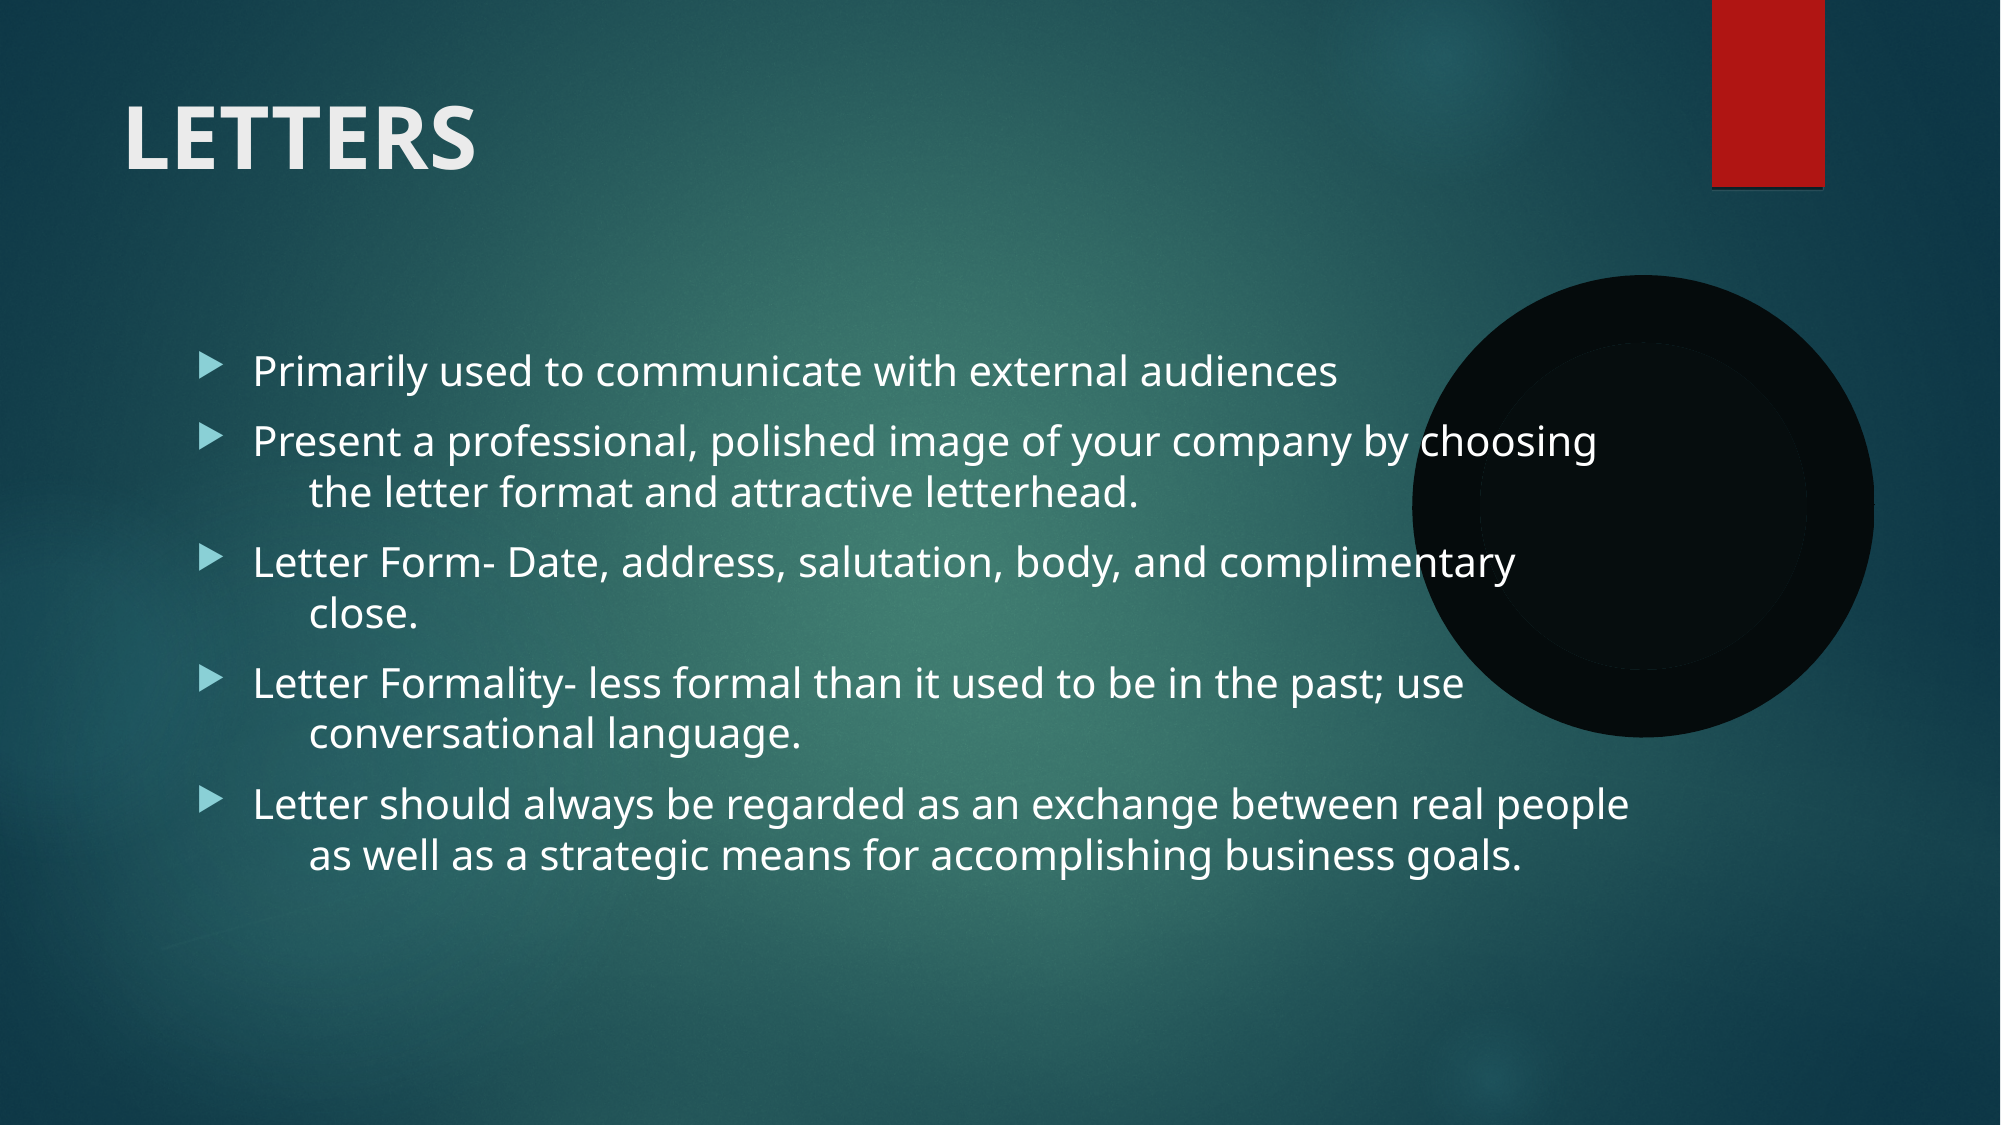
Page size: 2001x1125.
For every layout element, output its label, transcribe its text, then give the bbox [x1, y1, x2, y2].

title LETTERS [106, 74, 1649, 305]
list Primarily used to communicate with external audiences Present a professional, polished image of your company by choosing the letter format and attractive letterhead. Letter Form- Date, address, salutation, body, and complimentary close. Letter Formality- less formal than it used to be in the past; use conversational language. Letter should always be regarded as an exchange between real people as well as a strategic means for accomplishing business goals. [181, 336, 1649, 1026]
